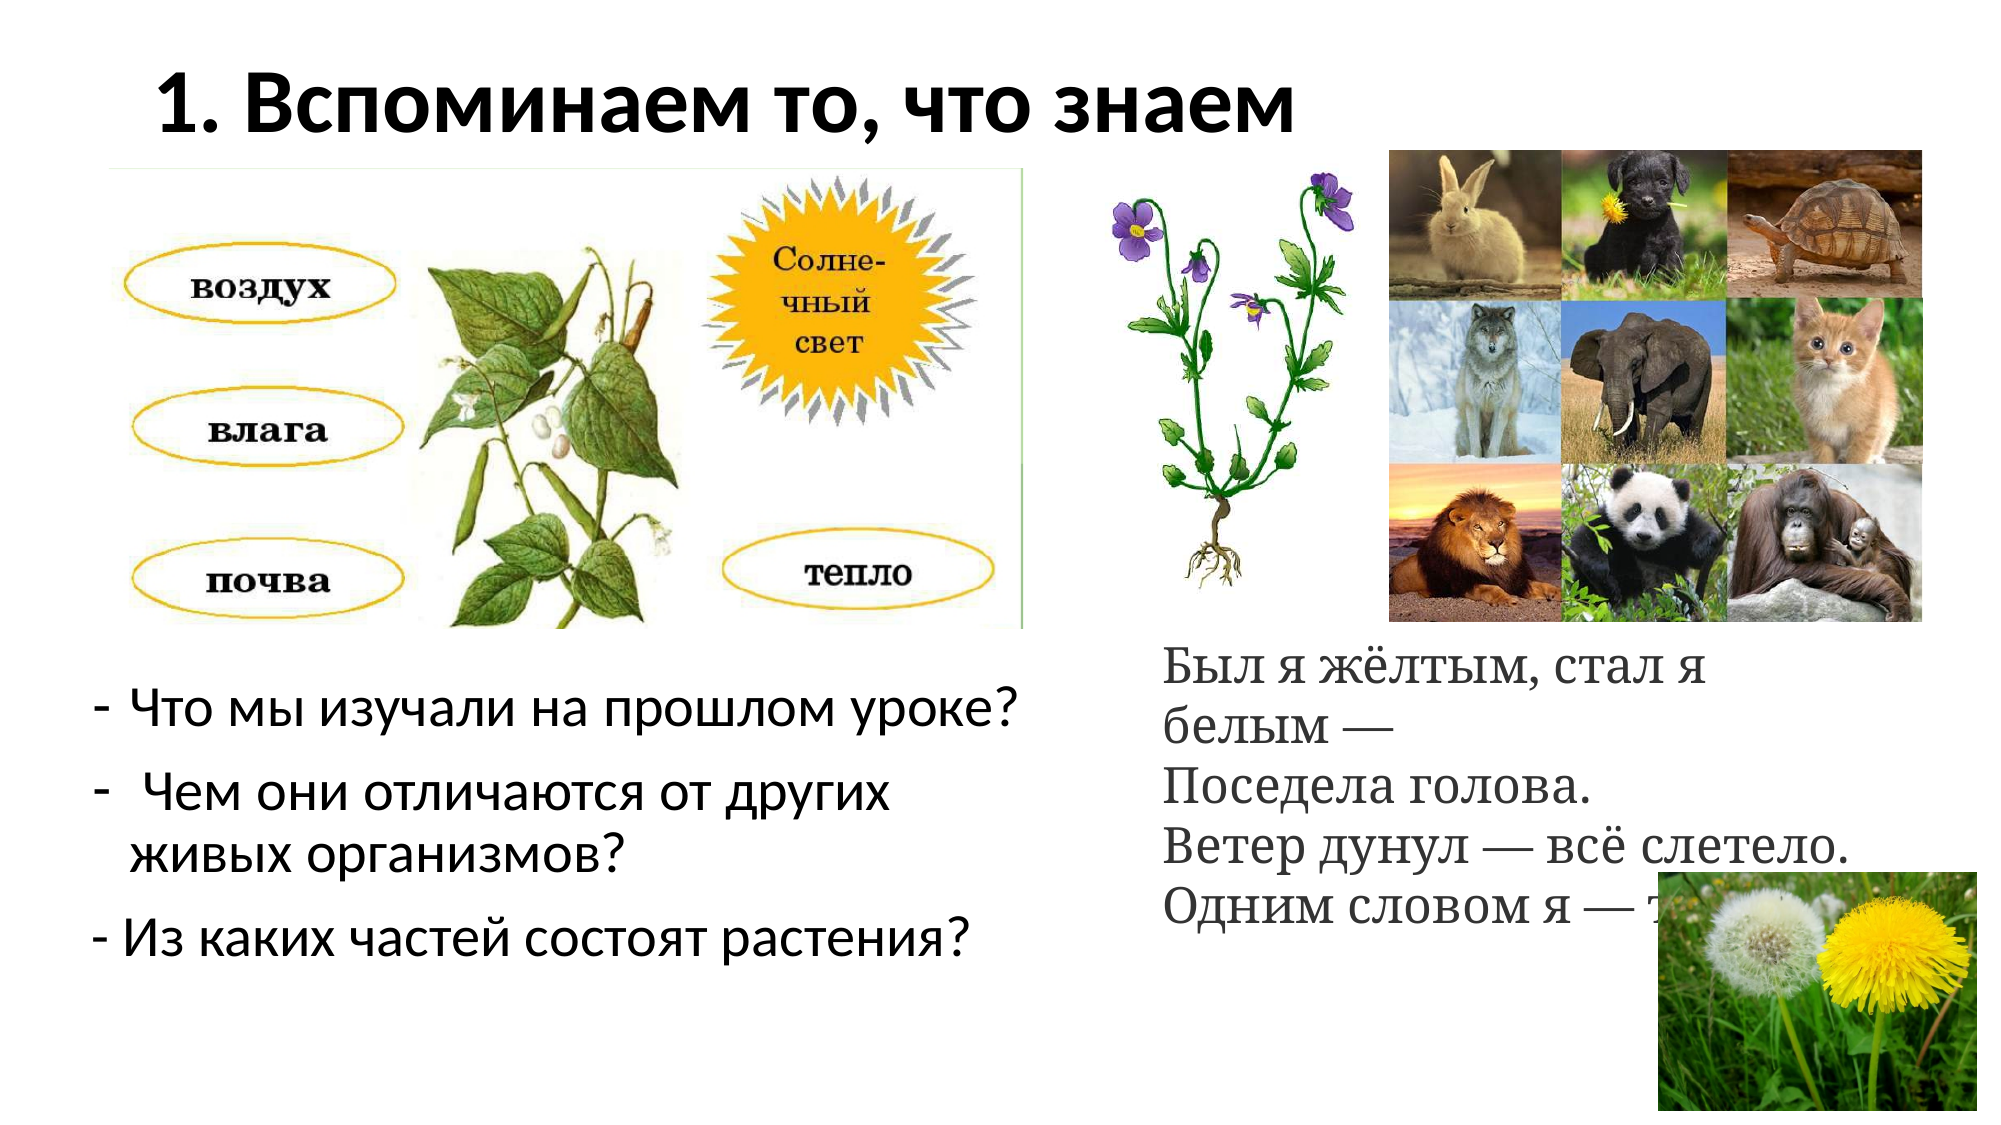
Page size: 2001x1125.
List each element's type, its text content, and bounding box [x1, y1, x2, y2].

list Что мы изучали на прошлом уроке? Чем они отличаются от других живых организмов? - Из каких частей состоят растения? [76, 668, 1043, 1089]
picture [1658, 872, 1977, 1112]
title 1. Вспоминаем то, что знаем [137, 36, 1863, 169]
picture [1389, 150, 1923, 622]
text_box Был я жёлтым, стал я белым — Поседела голова. Ветер дунул — всё слетело. Одним словом я — трава. [1148, 626, 1891, 942]
picture [1100, 150, 1361, 639]
picture [108, 168, 1024, 629]
